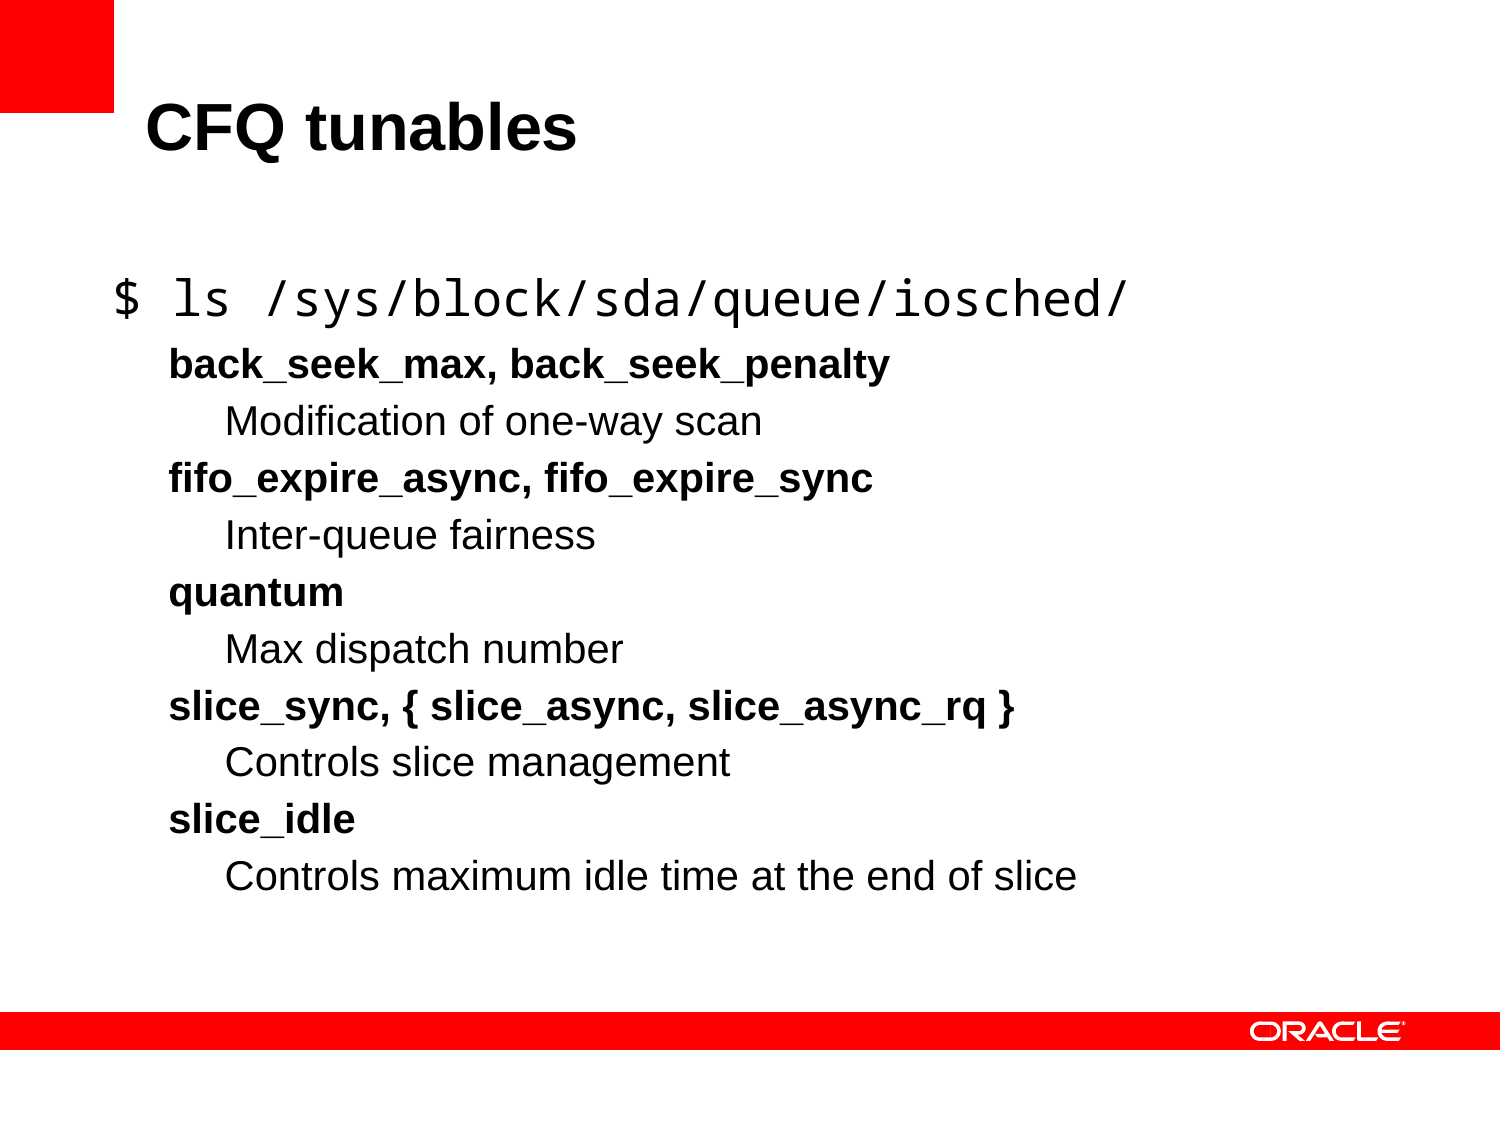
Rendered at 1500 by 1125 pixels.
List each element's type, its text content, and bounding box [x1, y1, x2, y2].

title CFQ tunables [145, 49, 1390, 205]
picture [0, 0, 114, 113]
picture [0, 1012, 1500, 1050]
list $ ls /sys/block/sda/queue/iosched/ back_seek_max, back_seek_penalty Modification of one-way scan fifo_expire_async, fifo_expire_sync Inter-queue fairness quantum Max dispatch number slice_sync, { slice_async, slice_async_rq } Controls slice management slice_idle Controls maximum idle time at the end of slice [112, 262, 1349, 961]
